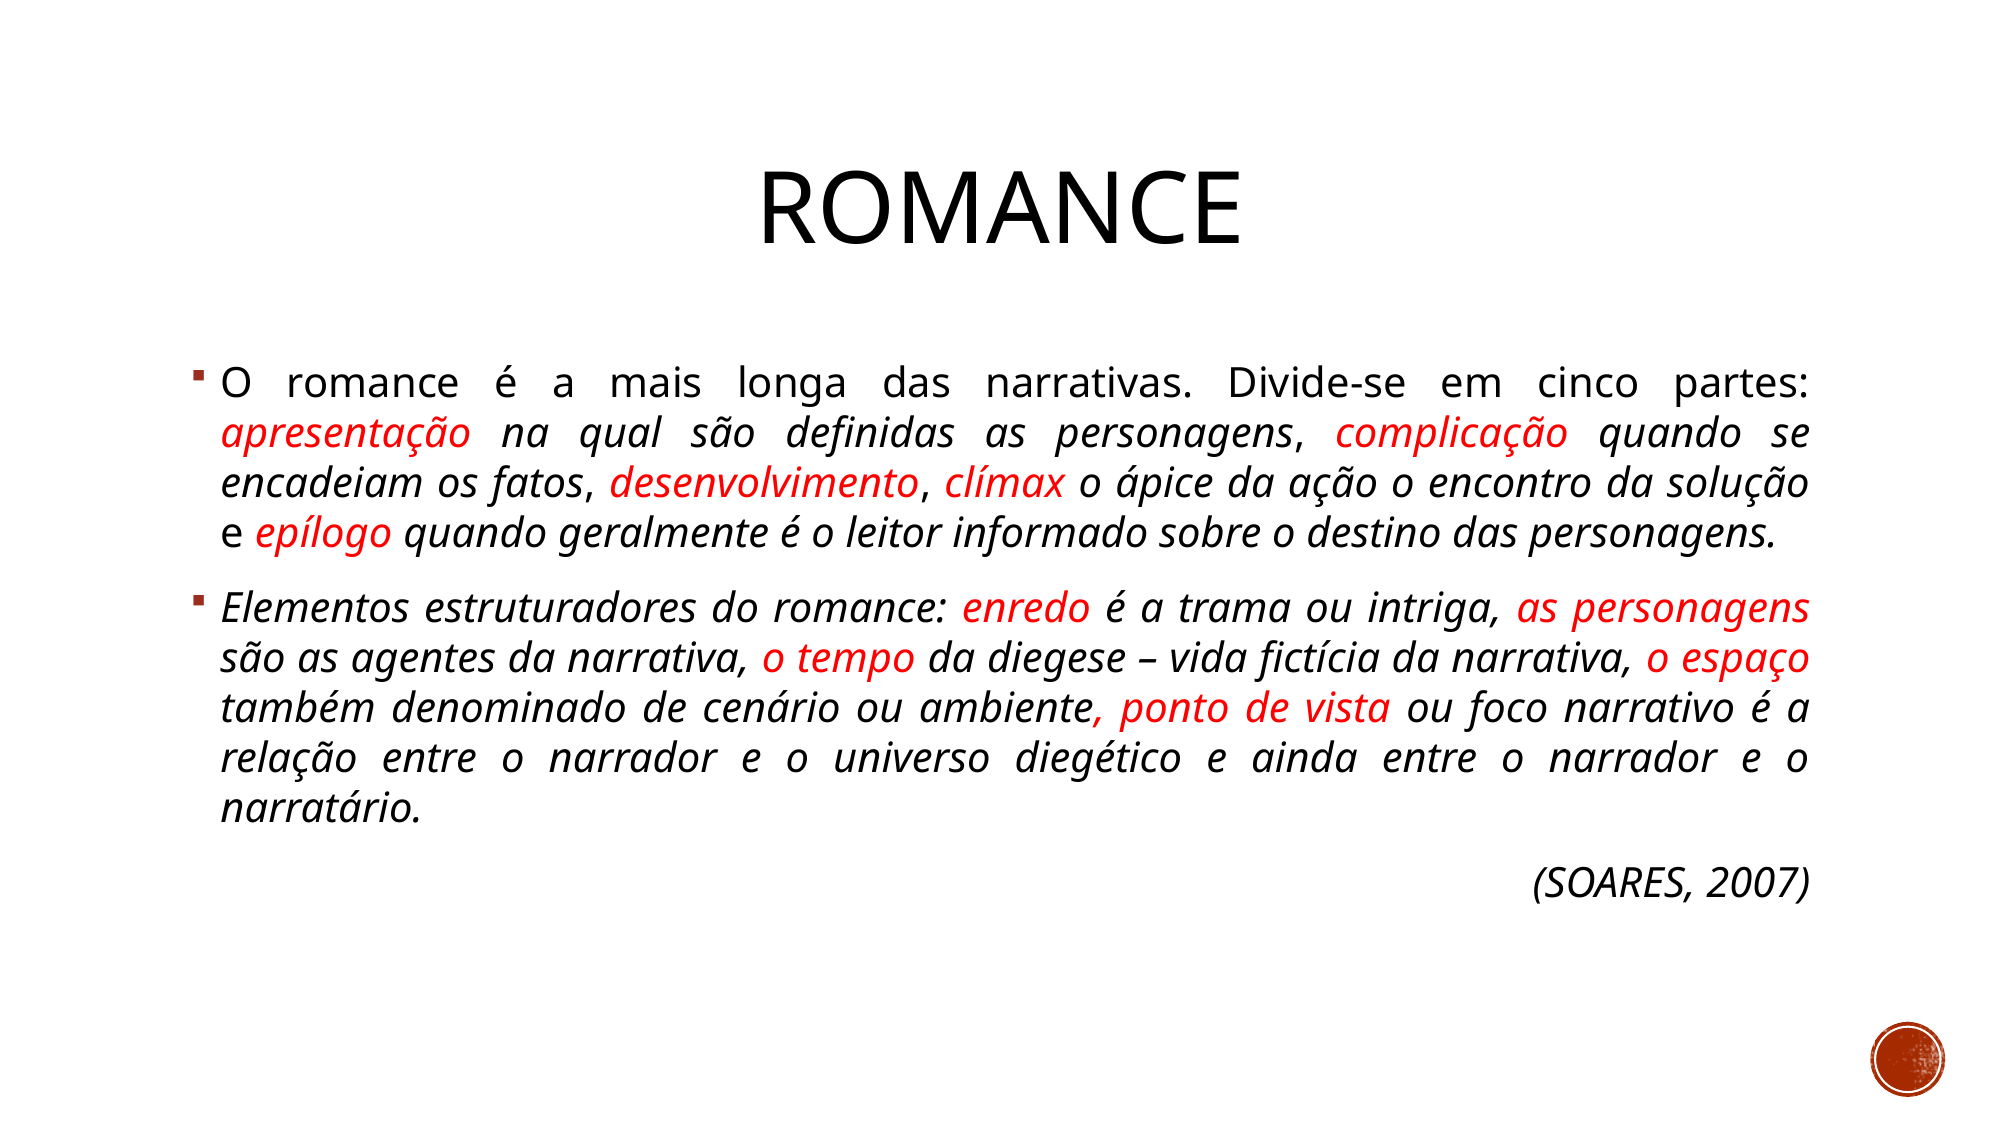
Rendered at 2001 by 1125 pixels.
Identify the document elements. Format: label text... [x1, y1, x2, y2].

list O romance é a mais longa das narrativas. Divide-se em cinco partes: apresentação na qual são definidas as personagens, complicação quando se encadeiam os fatos, desenvolvimento, clímax o ápice da ação o encontro da solução e epílogo quando geralmente é o leitor informado sobre o destino das personagens. Elementos estruturadores do romance: enredo é a trama ou intriga, as personagens são as agentes da narrativa, o tempo da diegese – vida fictícia da narrativa, o espaço também denominado de cenário ou ambiente, ponto de vista ou foco narrativo é a relação entre o narrador e o universo diegético e ainda entre o narrador e o narratário. (SOARES, 2007) [175, 348, 1826, 1013]
picture [1870, 1021, 1946, 1097]
title Romance [175, 79, 1826, 344]
